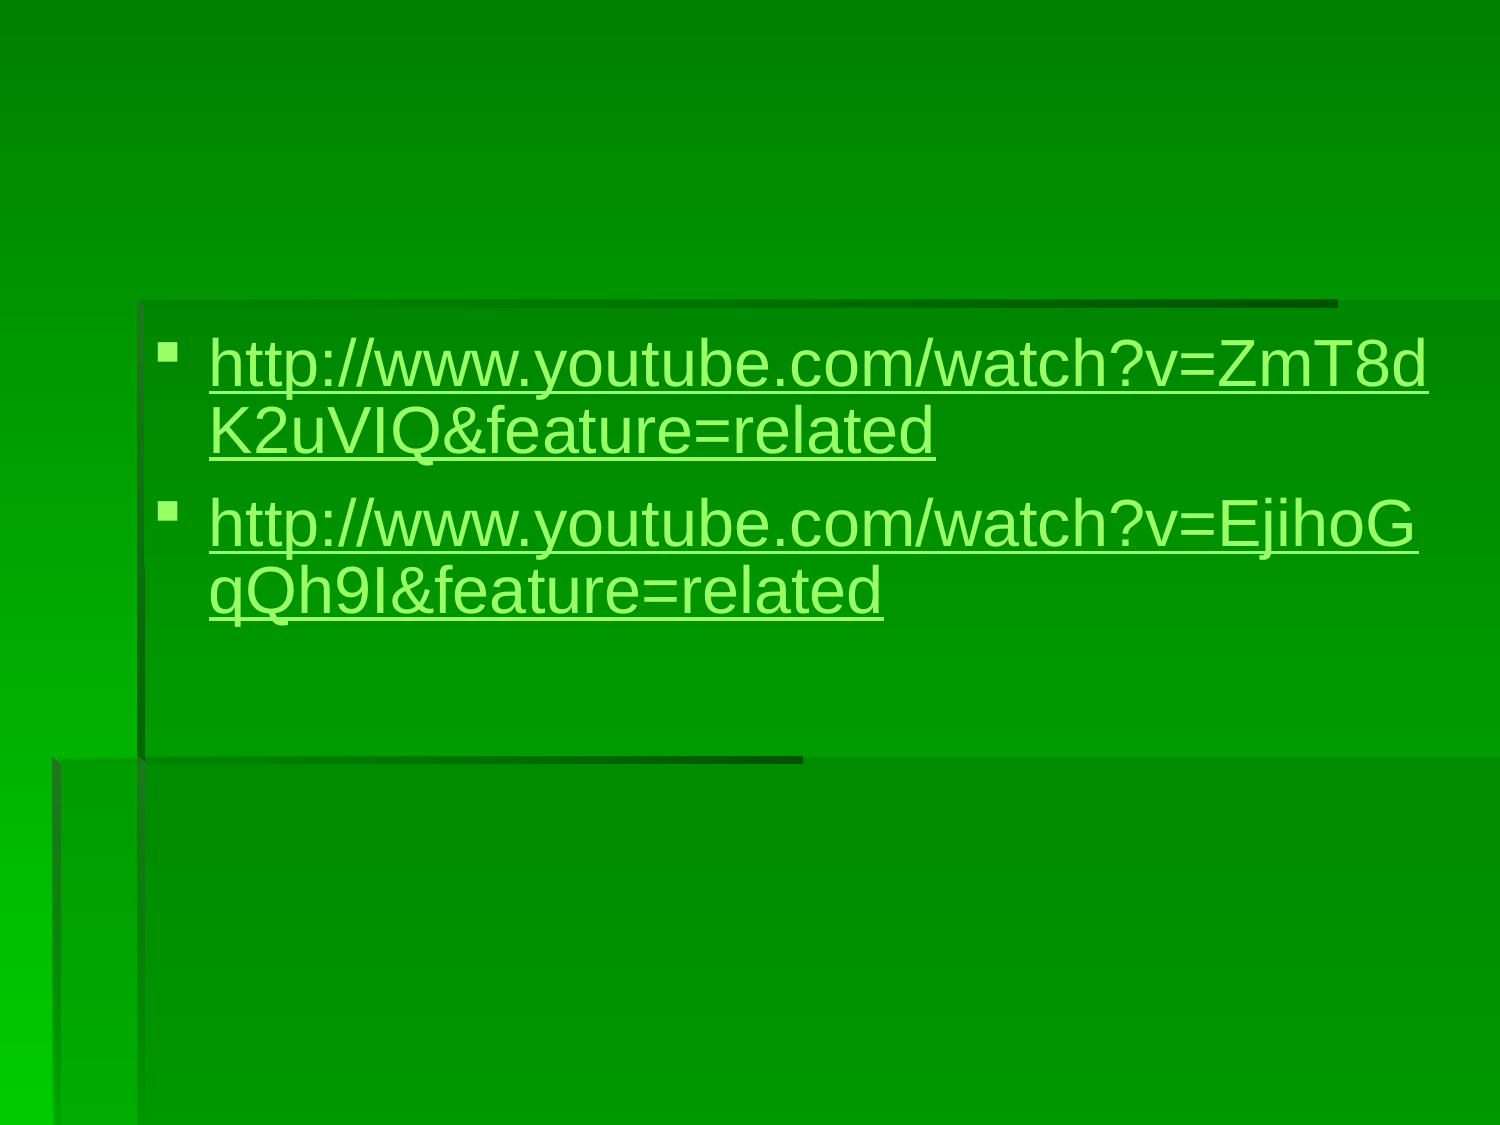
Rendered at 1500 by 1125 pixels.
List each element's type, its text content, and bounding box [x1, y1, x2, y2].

list http://www.youtube.com/watch?v=ZmT8dK2uVIQ&feature=related http://www.youtube.com/watch?v=EjihoGqQh9I&feature=related [137, 312, 1451, 1000]
